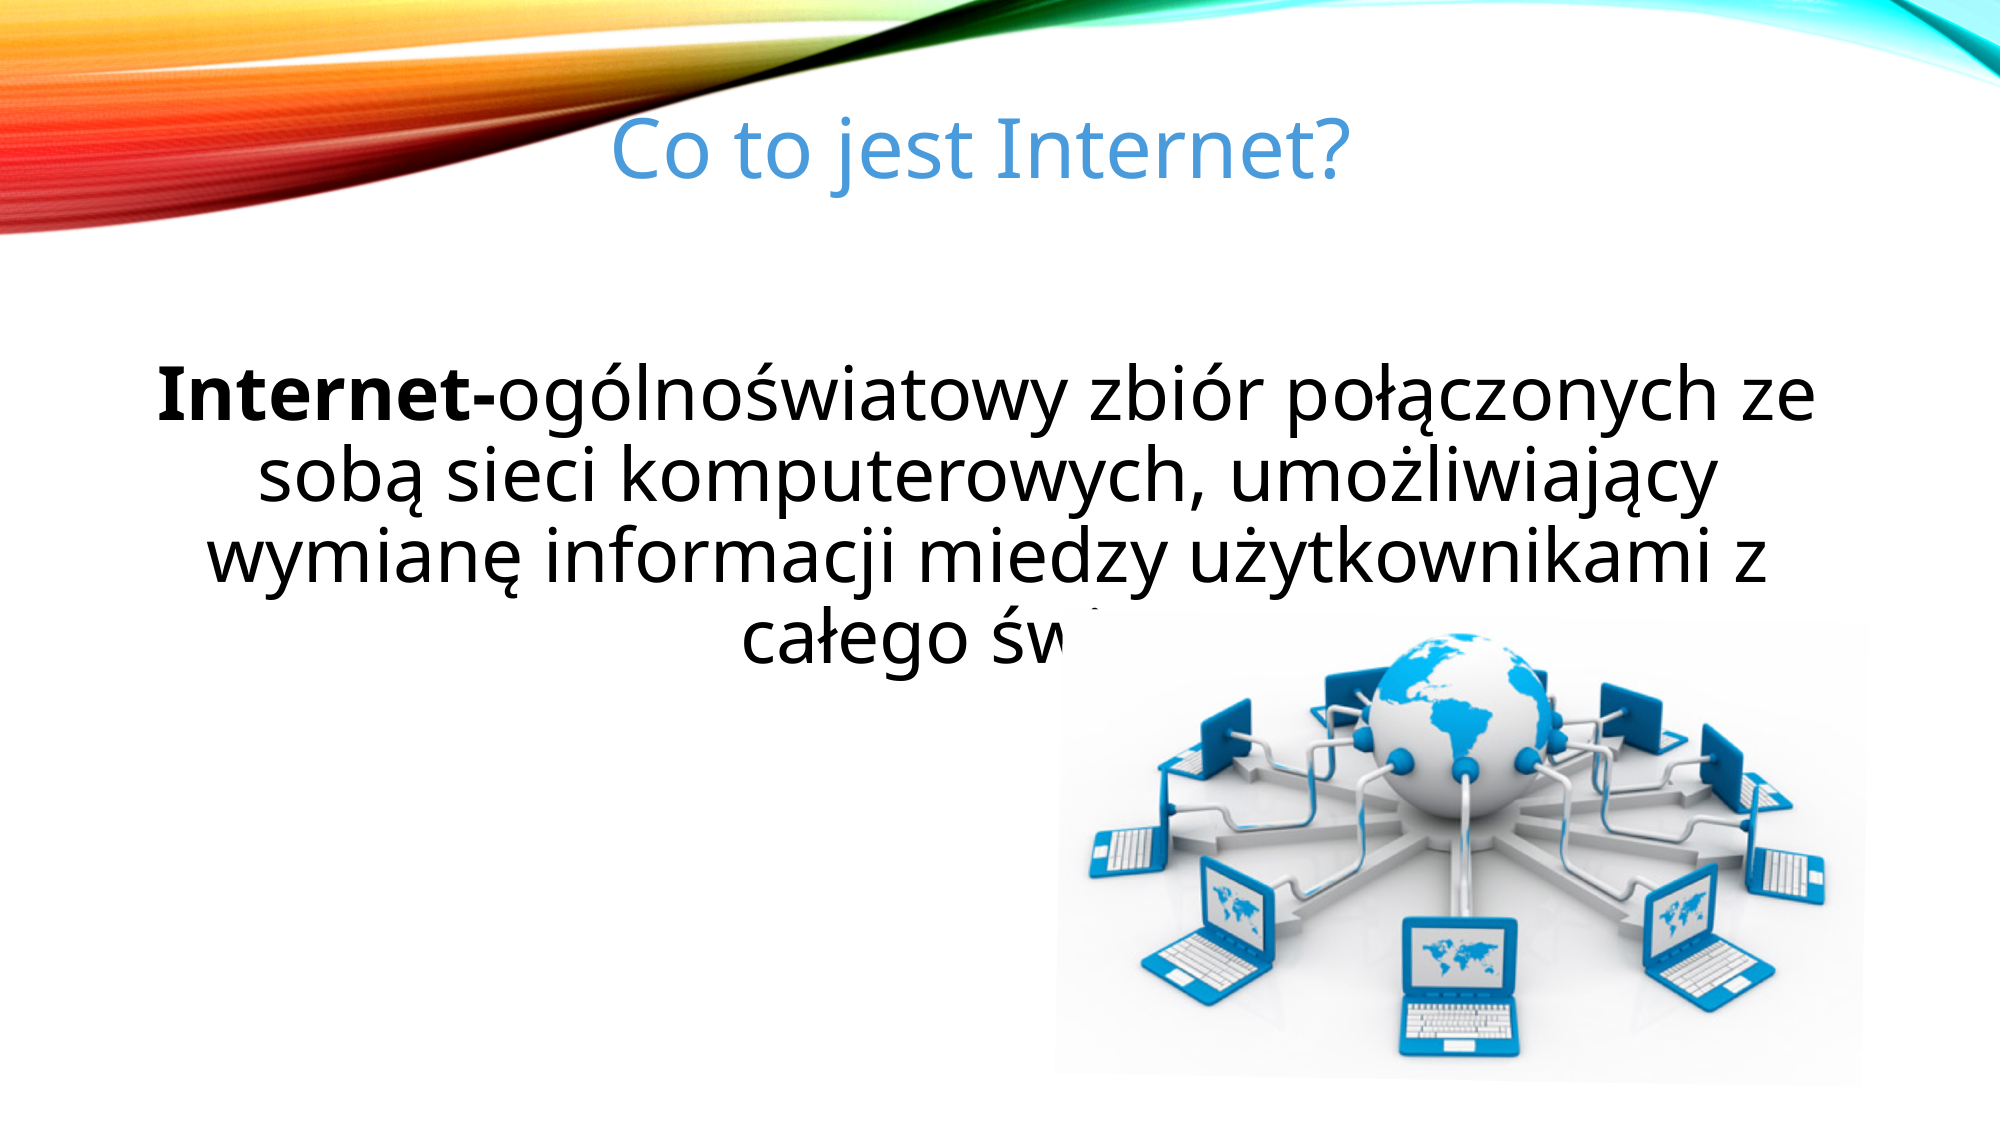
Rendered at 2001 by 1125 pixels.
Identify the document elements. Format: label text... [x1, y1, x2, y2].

list Internet-ogólnoświatowy zbiór połączonych ze sobą sieci komputerowych, umożliwiający wymianę informacji miedzy użytkownikami z całego świata; [100, 348, 1876, 1009]
title Co to jest Internet? [274, 98, 1688, 311]
picture [1054, 608, 1869, 1087]
